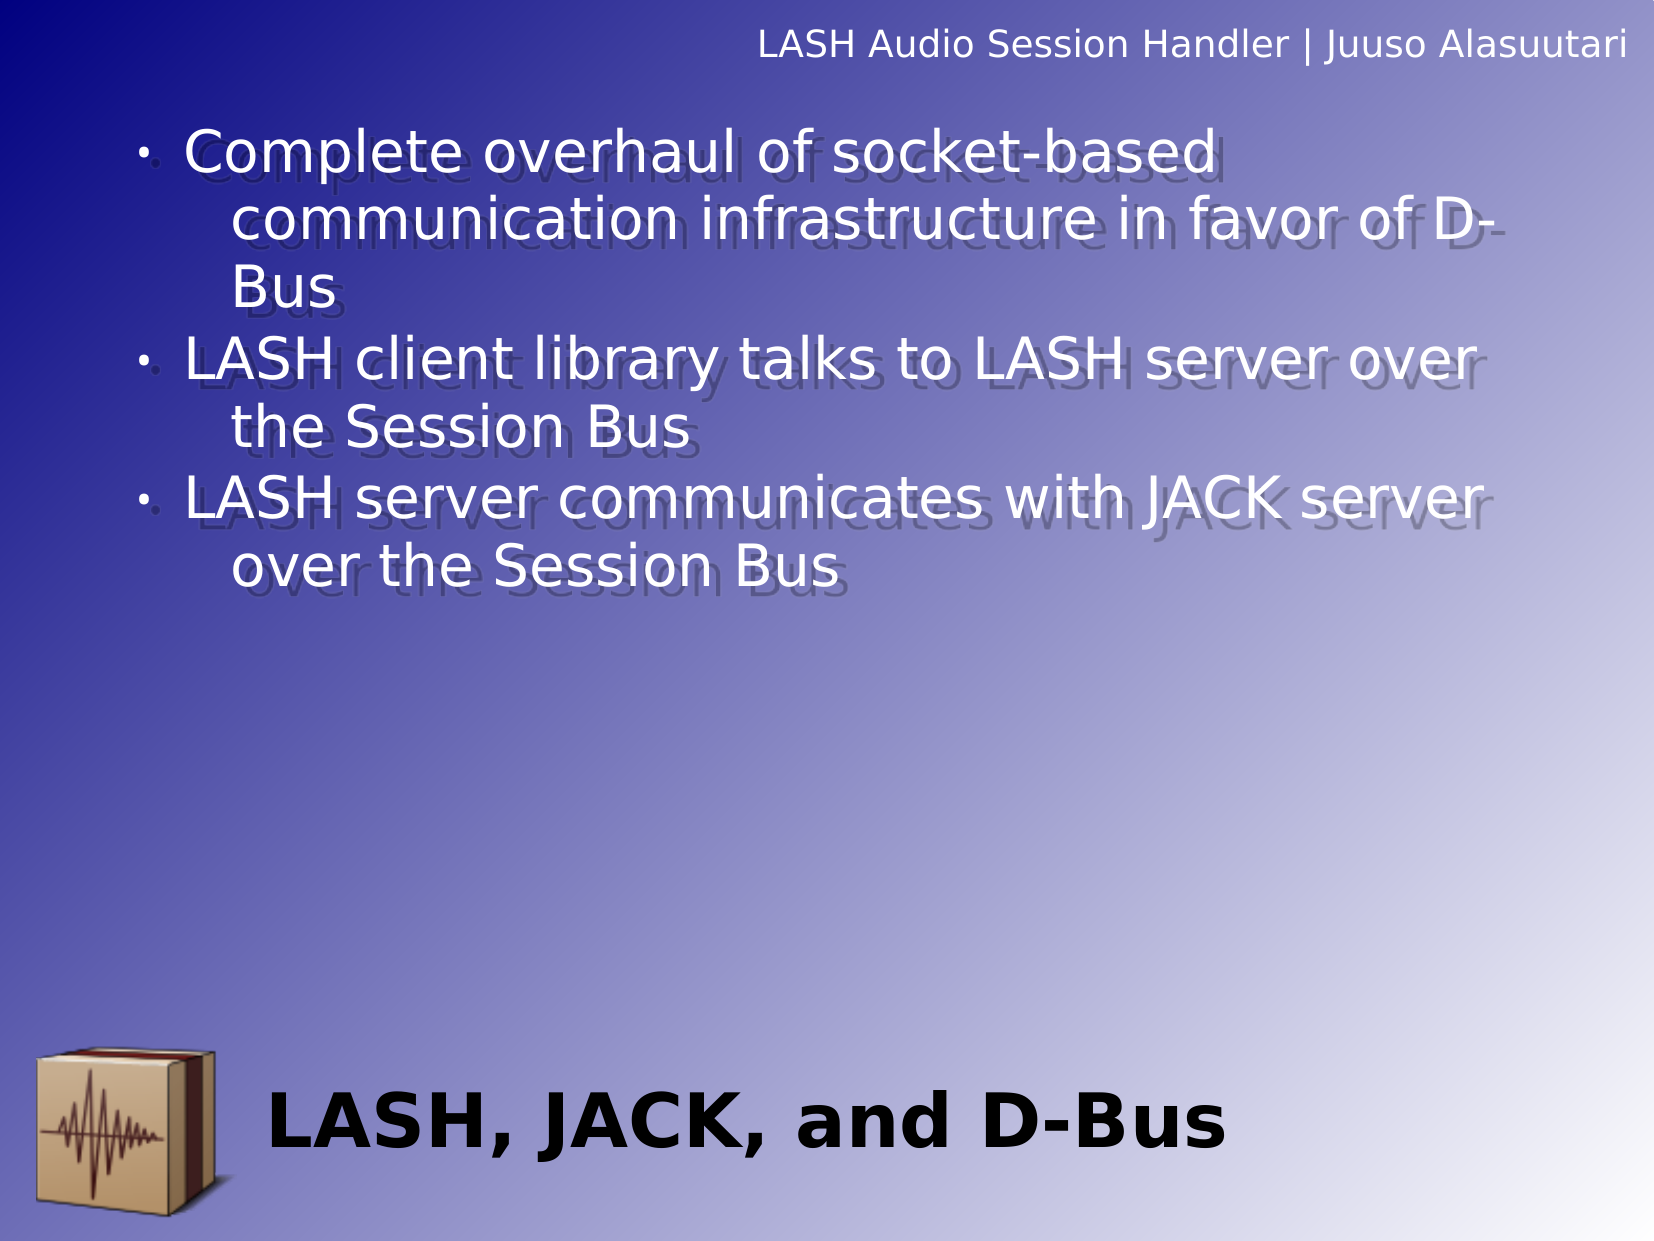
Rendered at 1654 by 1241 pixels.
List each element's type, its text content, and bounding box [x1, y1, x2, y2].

picture [36, 1033, 237, 1234]
list Complete overhaul of socket-based communication infrastructure in favor of D-Bus LASH client library talks to LASH server over the Session Bus LASH server communicates with JACK server over the Session Bus [88, 118, 1565, 960]
title LASH, JACK, and D-Bus [265, 1040, 1625, 1204]
